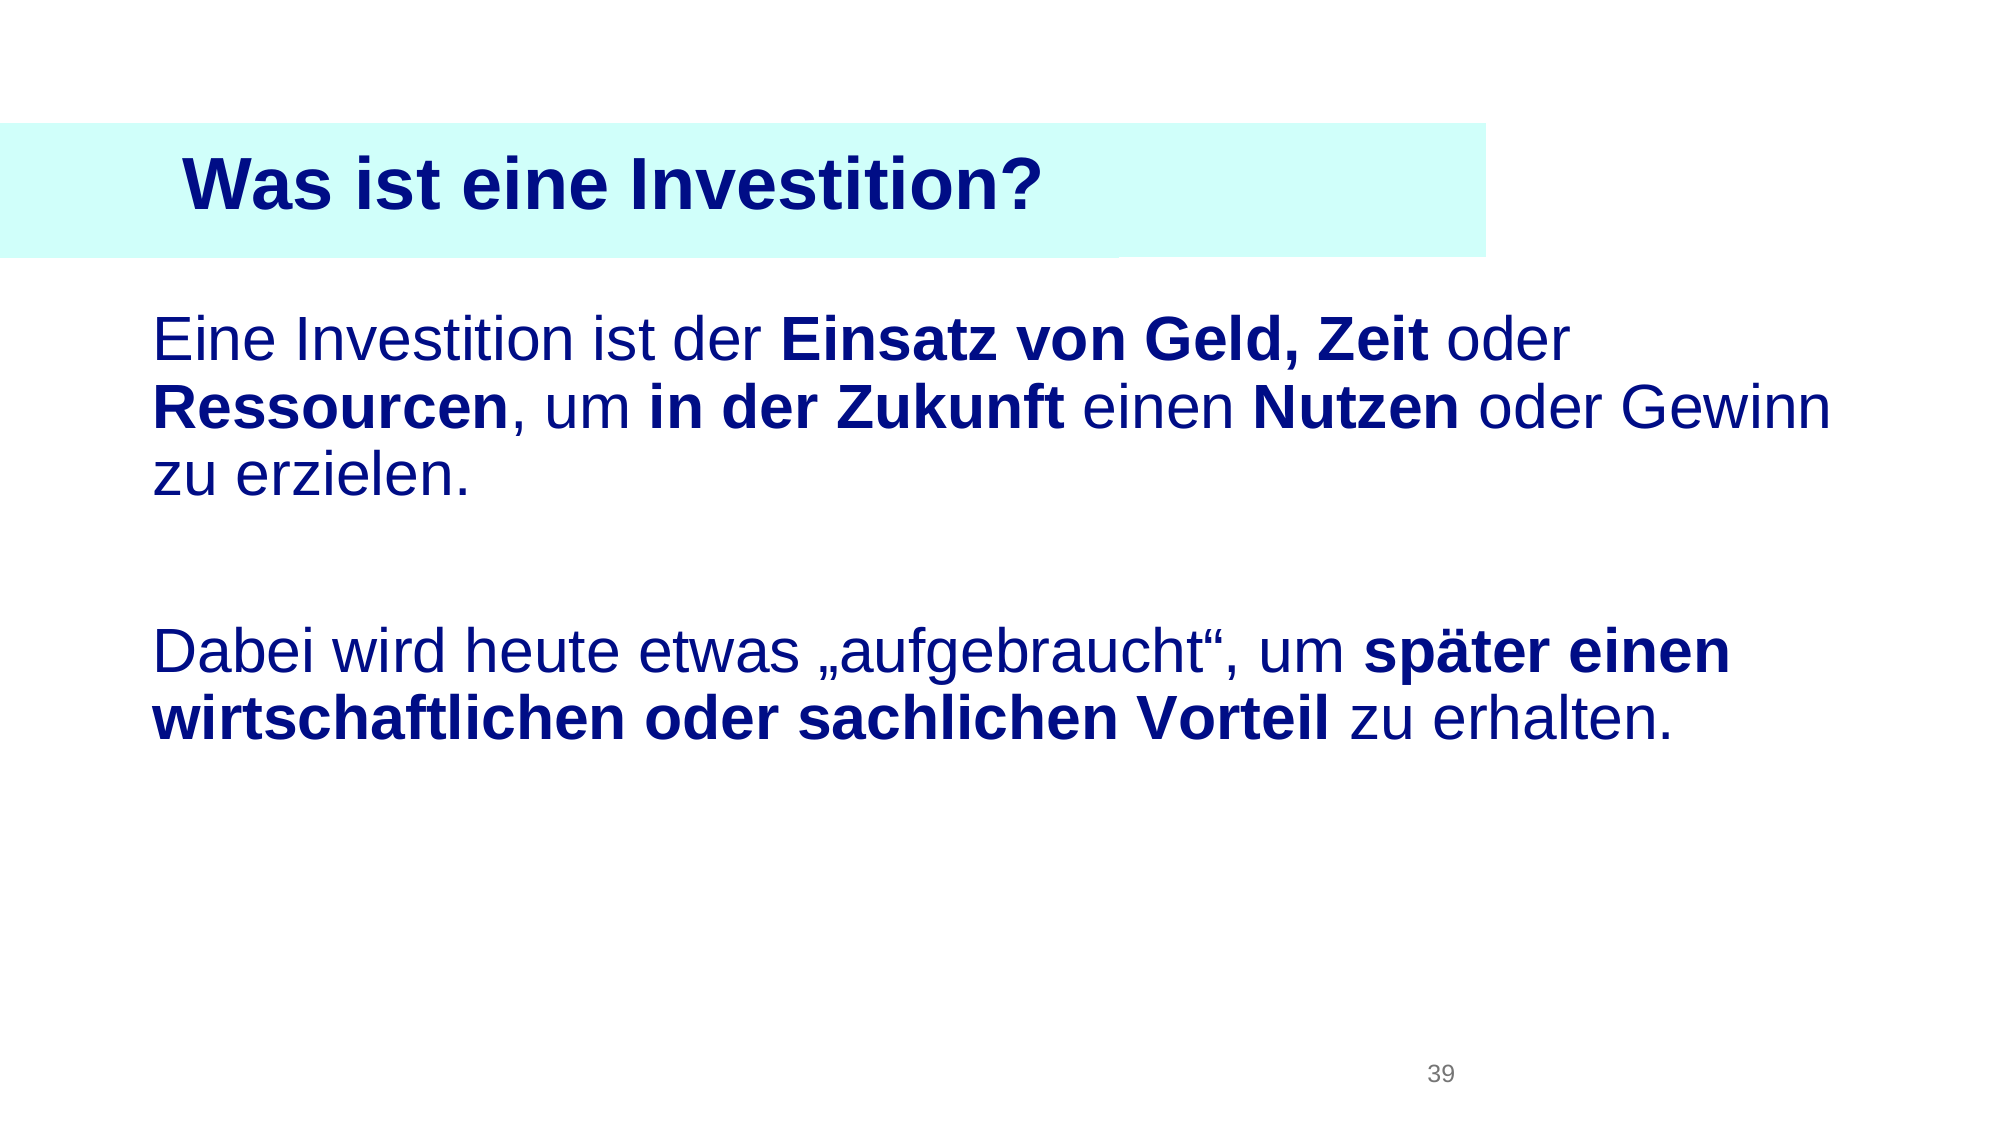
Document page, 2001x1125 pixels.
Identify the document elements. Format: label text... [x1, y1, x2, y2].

text_box [0, 123, 1486, 257]
list Was ist eine Investition? [137, 124, 1221, 253]
list Eine Investition ist der Einsatz von Geld, Zeit oder Ressourcen, um in der Zukunft einen Nutzen oder Gewinn zu erzielen. Dabei wird heute etwas „aufgebraucht“, um später einen wirtschaftlichen oder sachlichen Vorteil zu erhalten. [137, 299, 1863, 1014]
